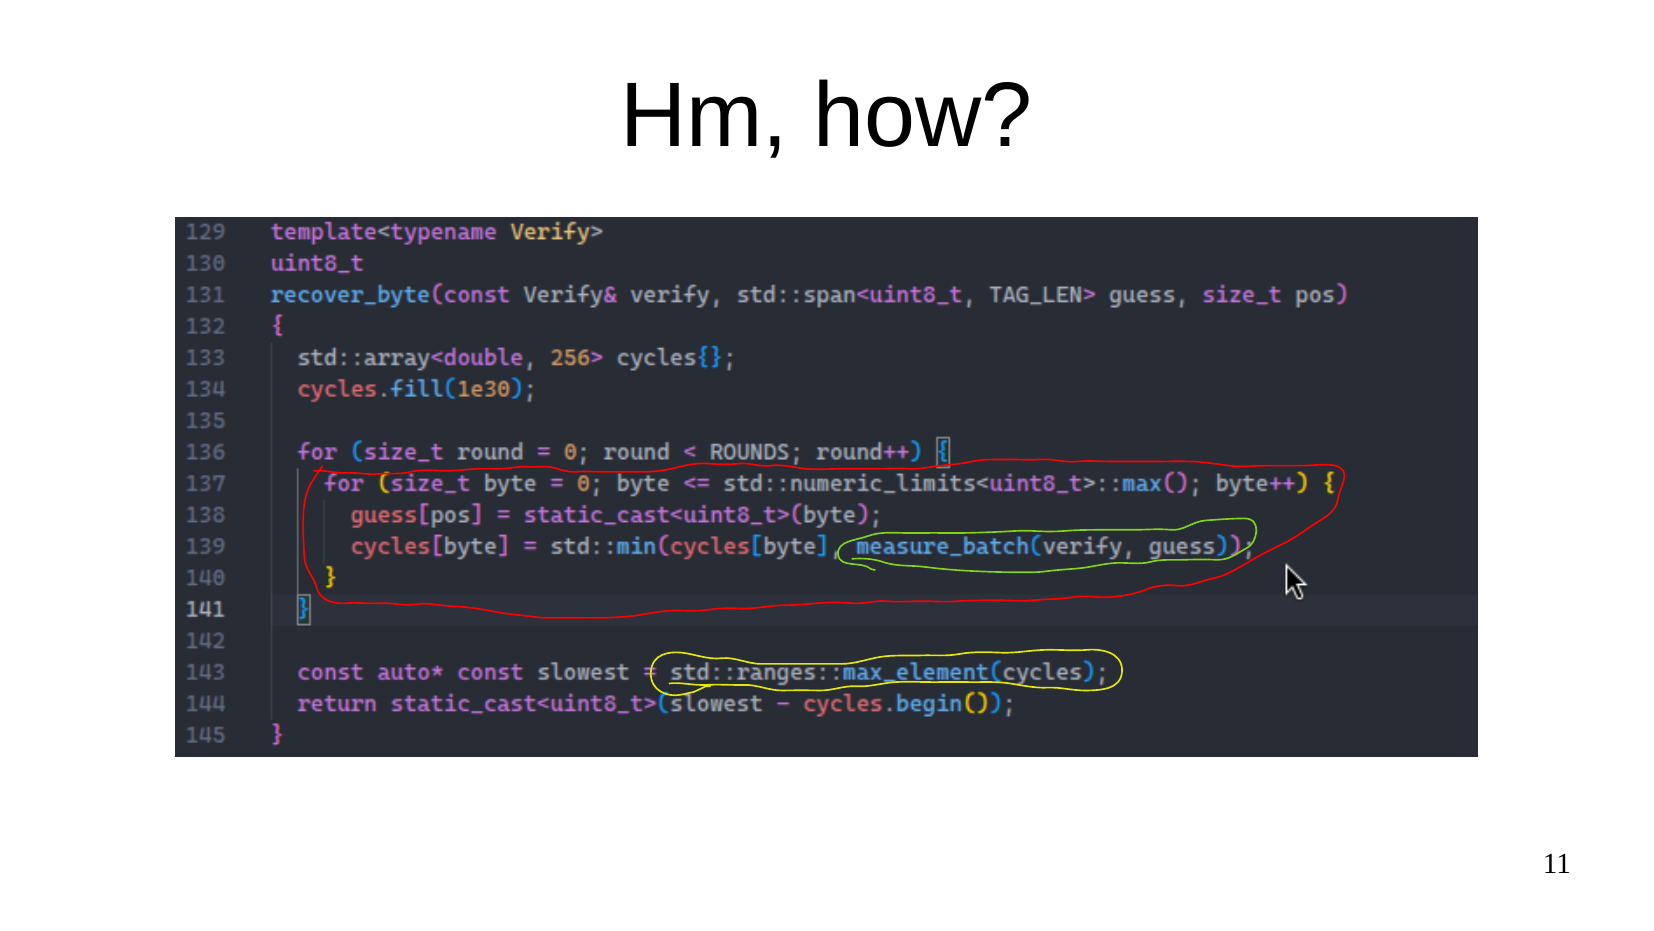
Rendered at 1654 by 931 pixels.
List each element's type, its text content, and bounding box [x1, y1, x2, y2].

title Hm, how? [82, 37, 1571, 193]
picture [175, 217, 1478, 758]
